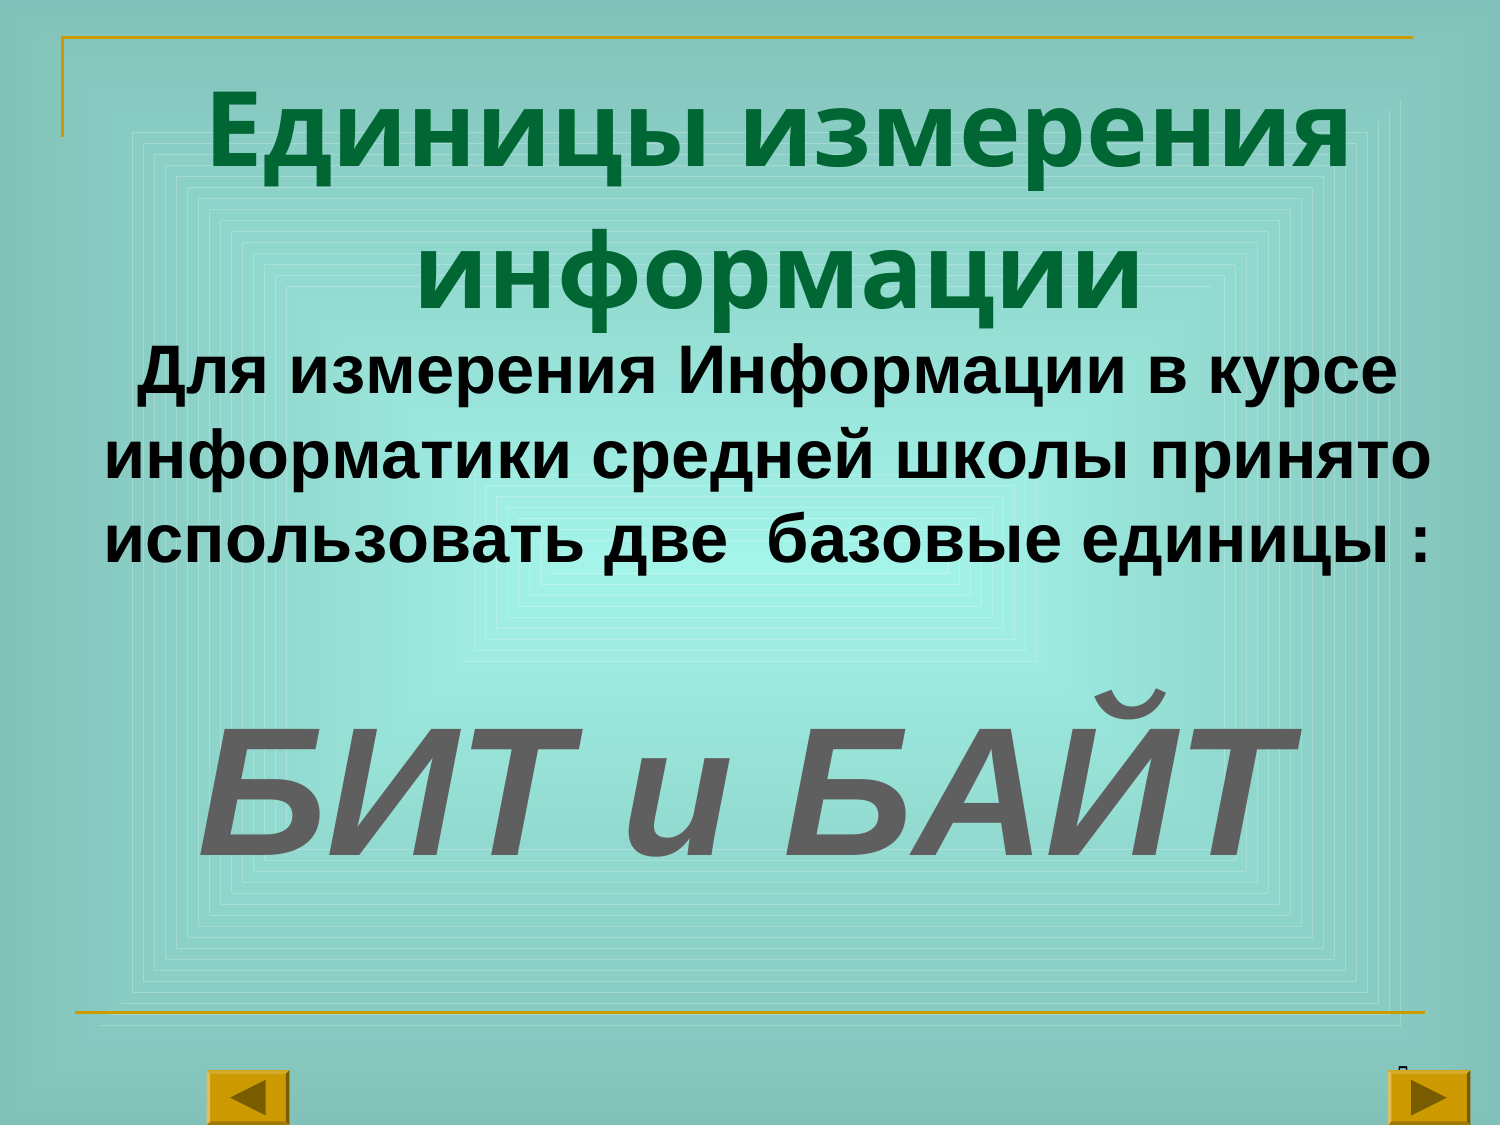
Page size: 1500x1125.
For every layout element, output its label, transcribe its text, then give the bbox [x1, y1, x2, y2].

text_box БИТ и БАЙТ [87, 681, 1401, 903]
text_box [208, 1070, 290, 1125]
title Единицы измерения информации [59, 46, 1500, 305]
text_box Для измерения Информации в курсе информатики средней школы принято использовать две базовые единицы : [74, 316, 1463, 586]
text_box [1389, 1070, 1471, 1125]
